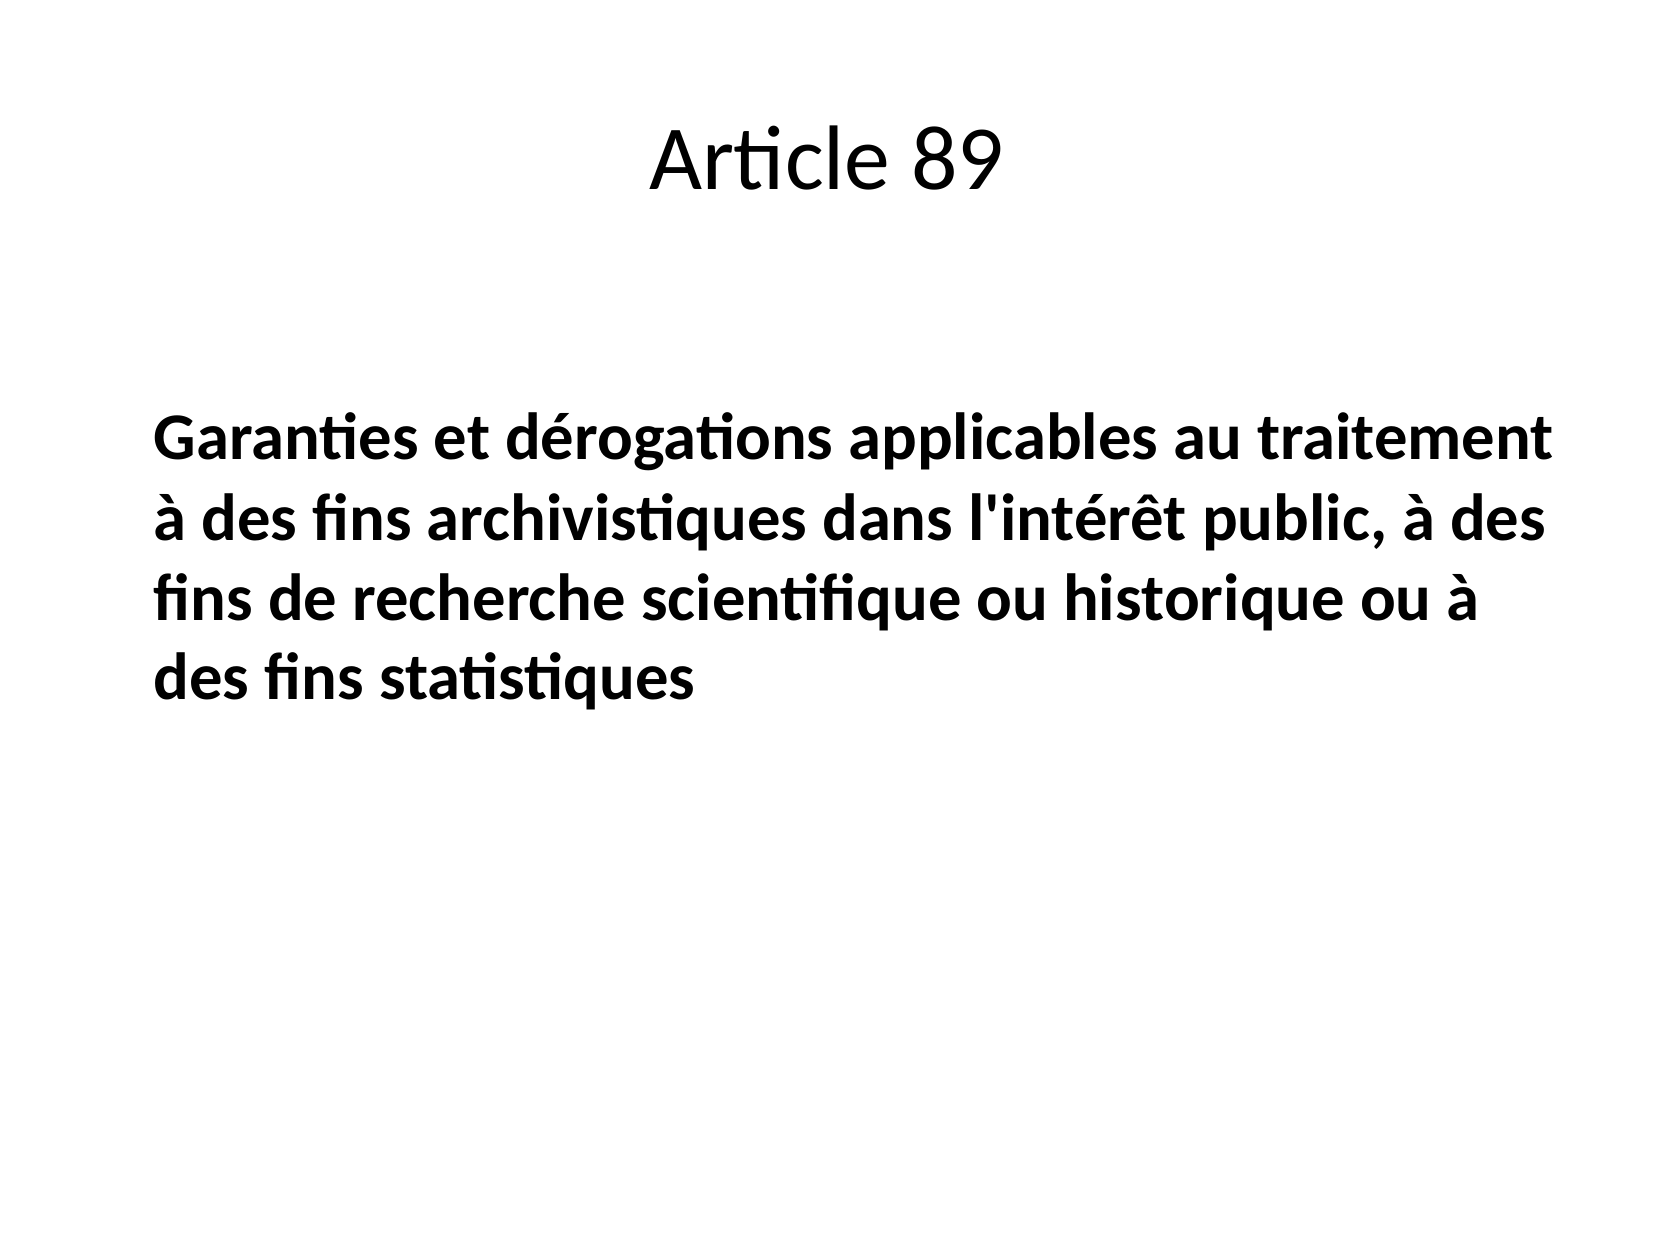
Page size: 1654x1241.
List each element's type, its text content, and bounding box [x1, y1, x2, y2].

text_box Garanties et dérogations applicables au traitement à des fins archivistiques dans l'intérêt public, à des fins de recherche scientifique ou historique ou à des fins statistiques [82, 289, 1571, 1108]
text_box Article 89 [82, 49, 1571, 257]
